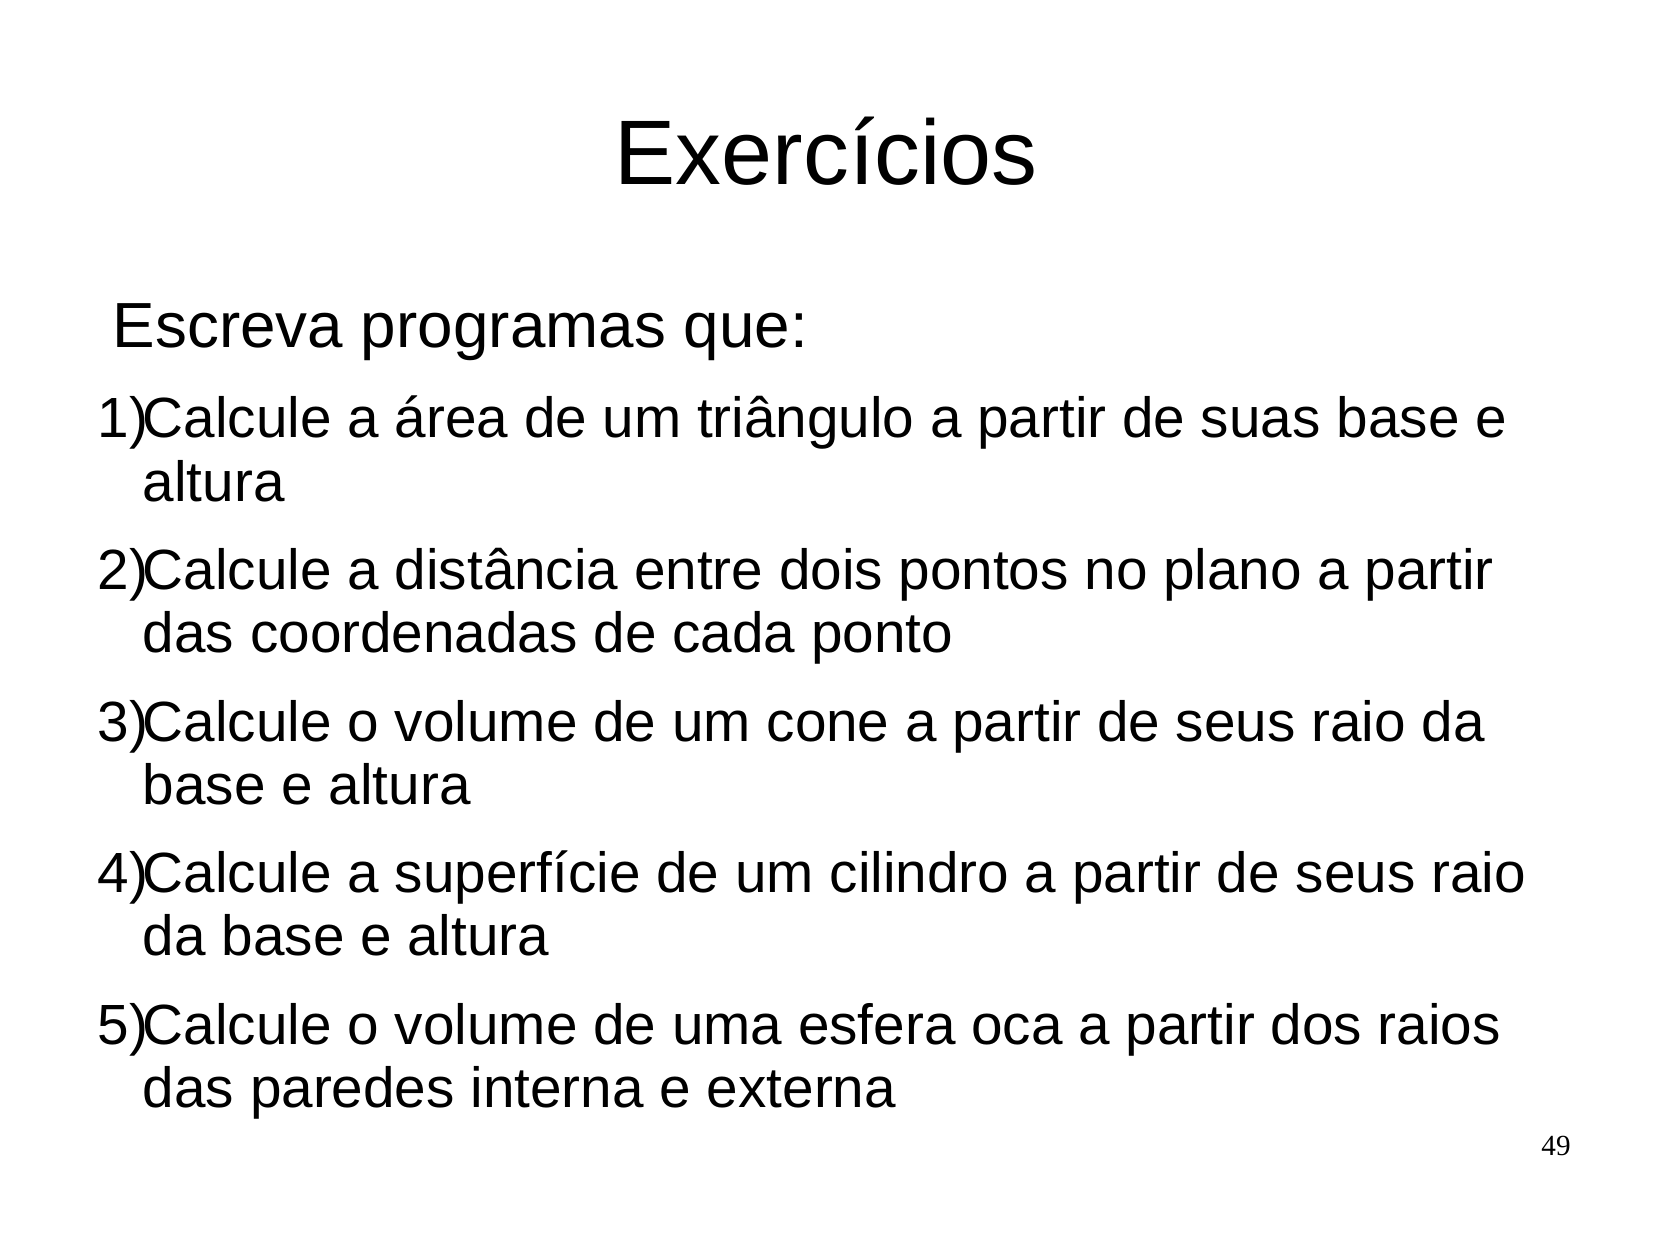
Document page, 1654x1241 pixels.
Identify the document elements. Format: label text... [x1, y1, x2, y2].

title Exercícios [82, 49, 1571, 257]
list Escreva programas que: Calcule a área de um triângulo a partir de suas base e altura Calcule a distância entre dois pontos no plano a partir das coordenadas de cada ponto Calcule o volume de um cone a partir de seus raio da base e altura Calcule a superfície de um cilindro a partir de seus raio da base e altura Calcule o volume de uma esfera oca a partir dos raios das paredes interna e externa [82, 290, 1571, 1123]
